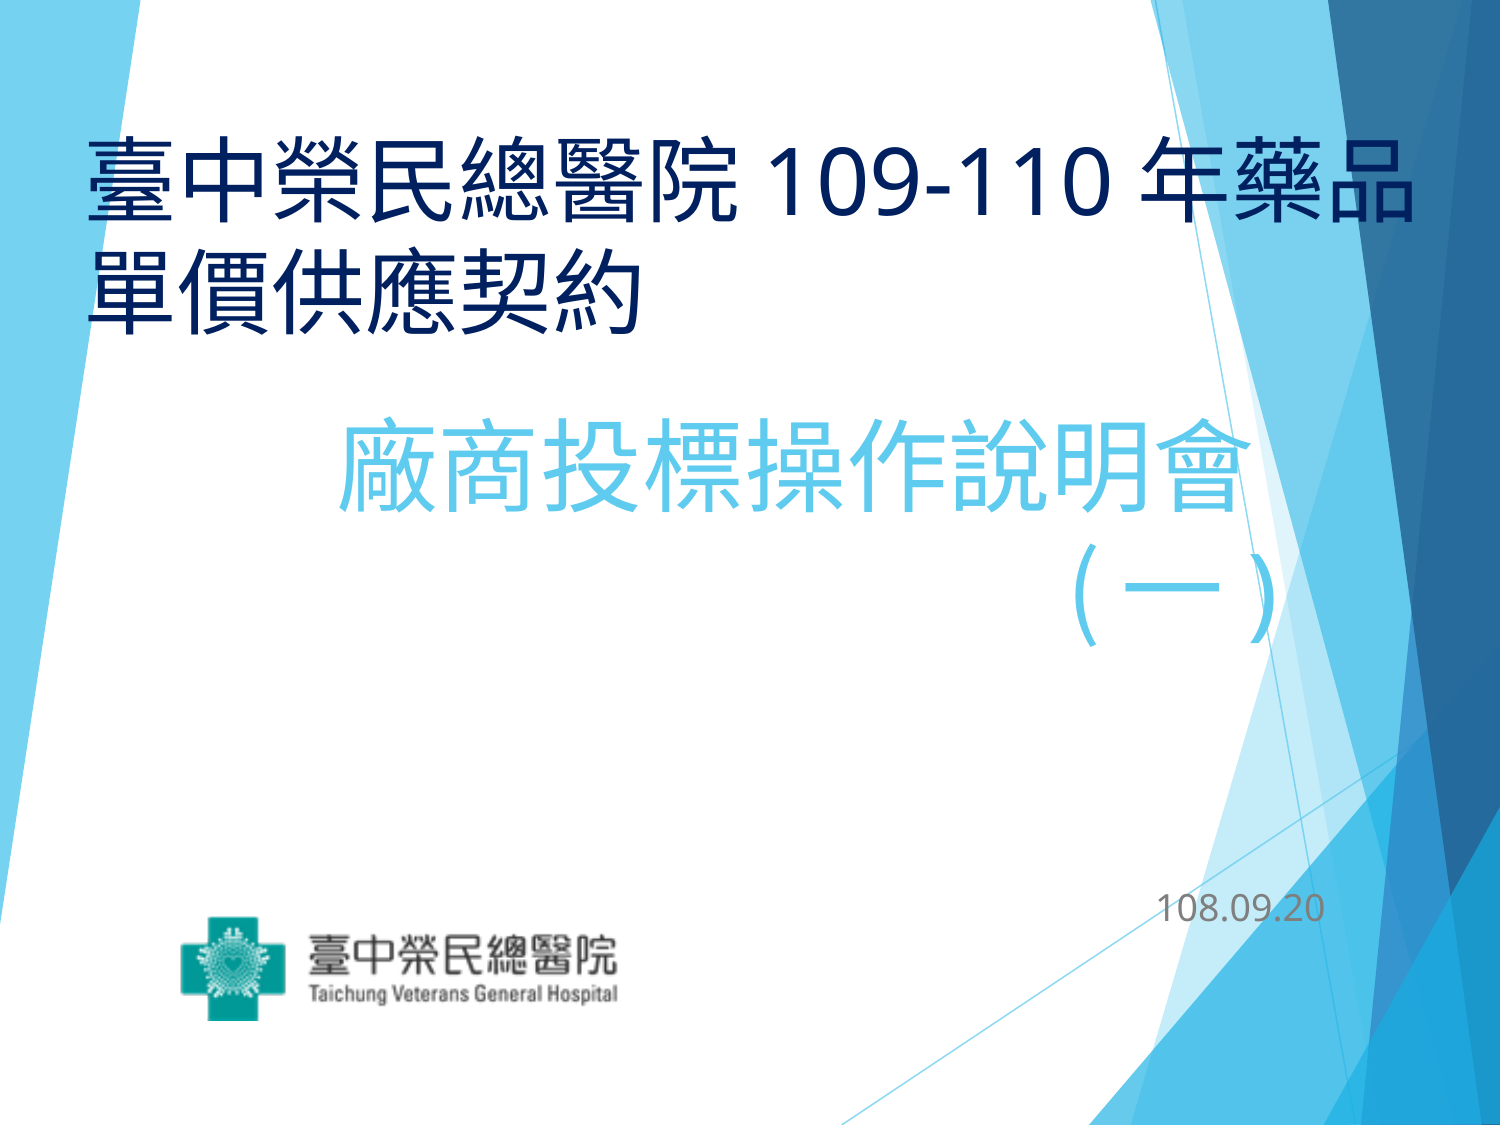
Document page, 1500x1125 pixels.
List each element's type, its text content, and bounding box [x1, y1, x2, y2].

text_box 臺中榮民總醫院109-110年藥品單價供應契約 [68, 83, 1500, 354]
subtitle 108.09.20 [690, 876, 1341, 1021]
title 廠商投標操作說明會(一) [147, 385, 1294, 656]
picture [171, 916, 630, 1021]
